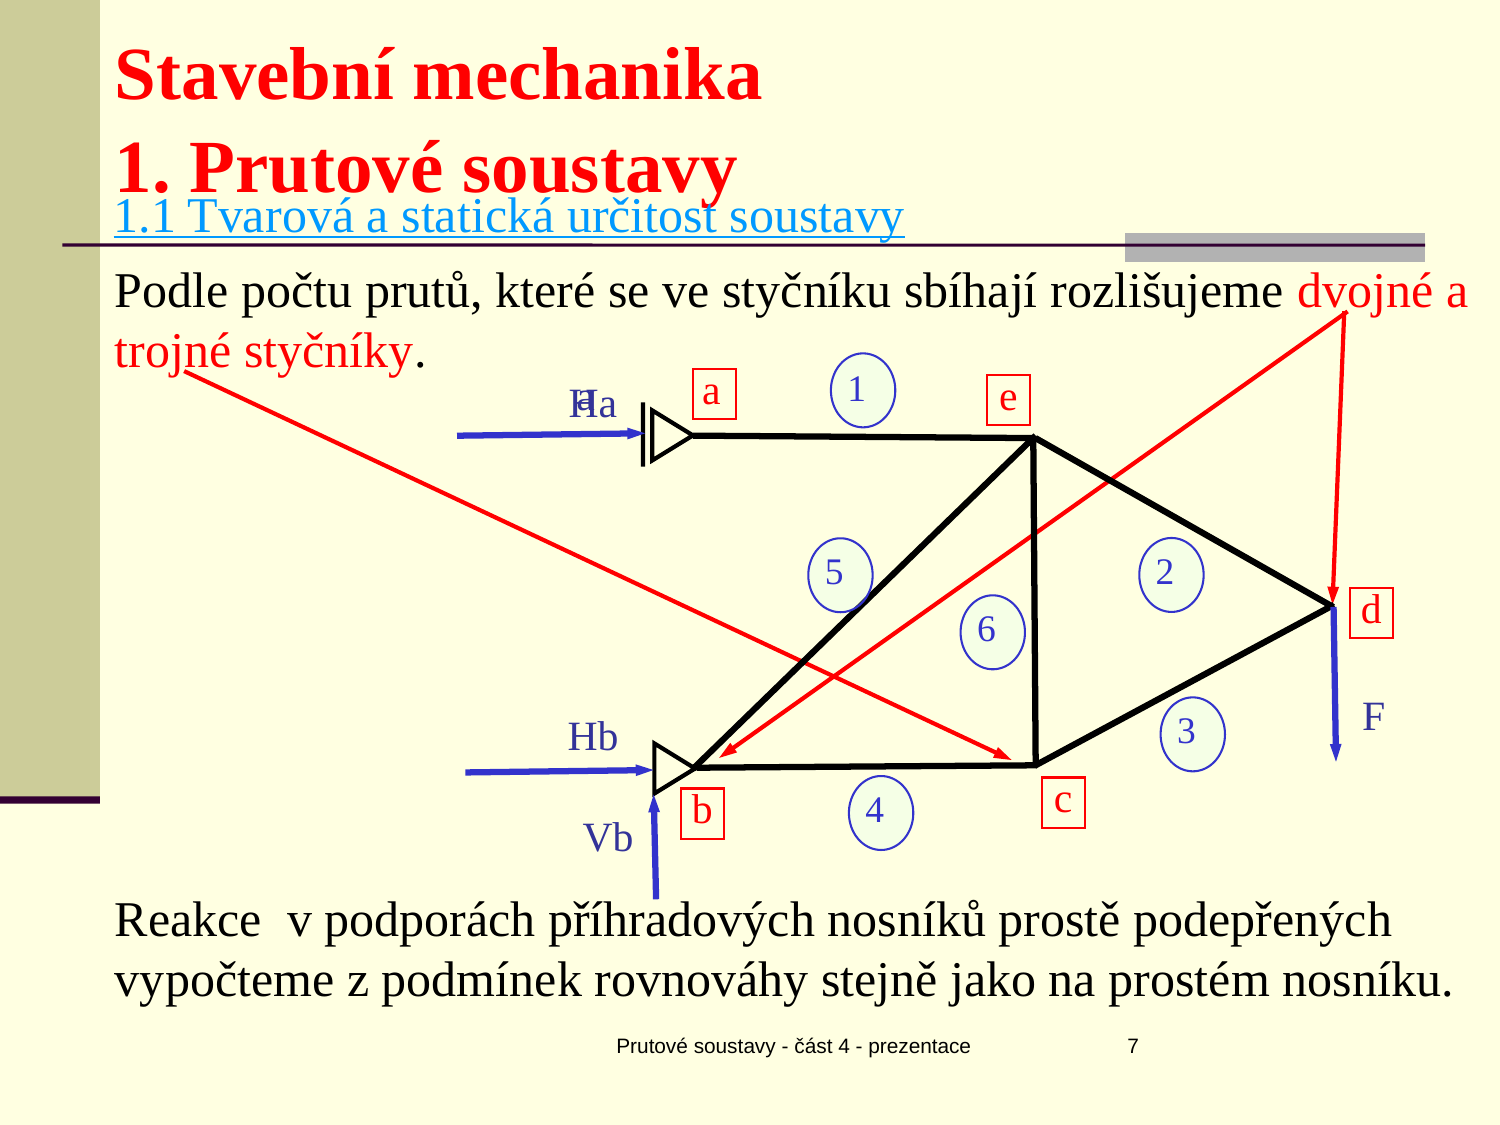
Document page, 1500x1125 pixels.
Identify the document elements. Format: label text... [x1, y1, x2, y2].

text_box Prutové soustavy - část 4 - prezentace [549, 1025, 1038, 1101]
text_box 1. Prutové soustavy [100, 69, 1375, 257]
text_box d [1345, 584, 1397, 640]
text_box [839, 353, 887, 365]
text_box Vb [564, 812, 652, 868]
text_box [860, 776, 903, 785]
text_box Hb [549, 711, 637, 767]
text_box c [1038, 773, 1088, 829]
text_box [840, 417, 886, 428]
text_box [818, 538, 863, 548]
text_box [971, 595, 1015, 605]
text_box e [984, 371, 1033, 427]
text_box b [682, 790, 723, 838]
text_box a [686, 365, 736, 421]
text_box [856, 789, 914, 851]
text_box b [676, 784, 728, 840]
text_box [1218, 711, 1225, 758]
text_box [1147, 599, 1196, 612]
text_box 6 [955, 605, 1018, 657]
text_box [1112, 1025, 1426, 1101]
text_box [889, 368, 896, 413]
text_box 3 [1155, 707, 1218, 759]
text_box a [561, 371, 592, 378]
text_box [968, 657, 1017, 670]
text_box 4 [843, 785, 906, 837]
text_box 1.1 Tvarová a statická určitost soustavy [98, 175, 1149, 251]
text_box Podle počtu prutů, které se ve styčníku sbíhají rozlišujeme dvojné a trojné styčníky. Reakce v podporách příhradových nosníků prostě podepřených vypočteme z podmínek rovnováhy stejně jako na prostém nosníku. [99, 249, 1500, 1014]
text_box 5 [802, 548, 866, 600]
text_box F [1347, 691, 1396, 747]
text_box [1197, 552, 1204, 598]
text_box [866, 552, 873, 598]
text_box c [1043, 779, 1084, 827]
text_box [816, 600, 865, 613]
text_box 1 [825, 365, 889, 417]
text_box [1150, 537, 1193, 547]
text_box Stavební mechanika [99, 16, 793, 122]
text_box a [694, 370, 735, 418]
text_box Ha [549, 378, 637, 434]
text_box [1018, 609, 1025, 656]
text_box [1171, 697, 1215, 707]
text_box 2 [1133, 547, 1197, 599]
text_box [1168, 759, 1217, 772]
